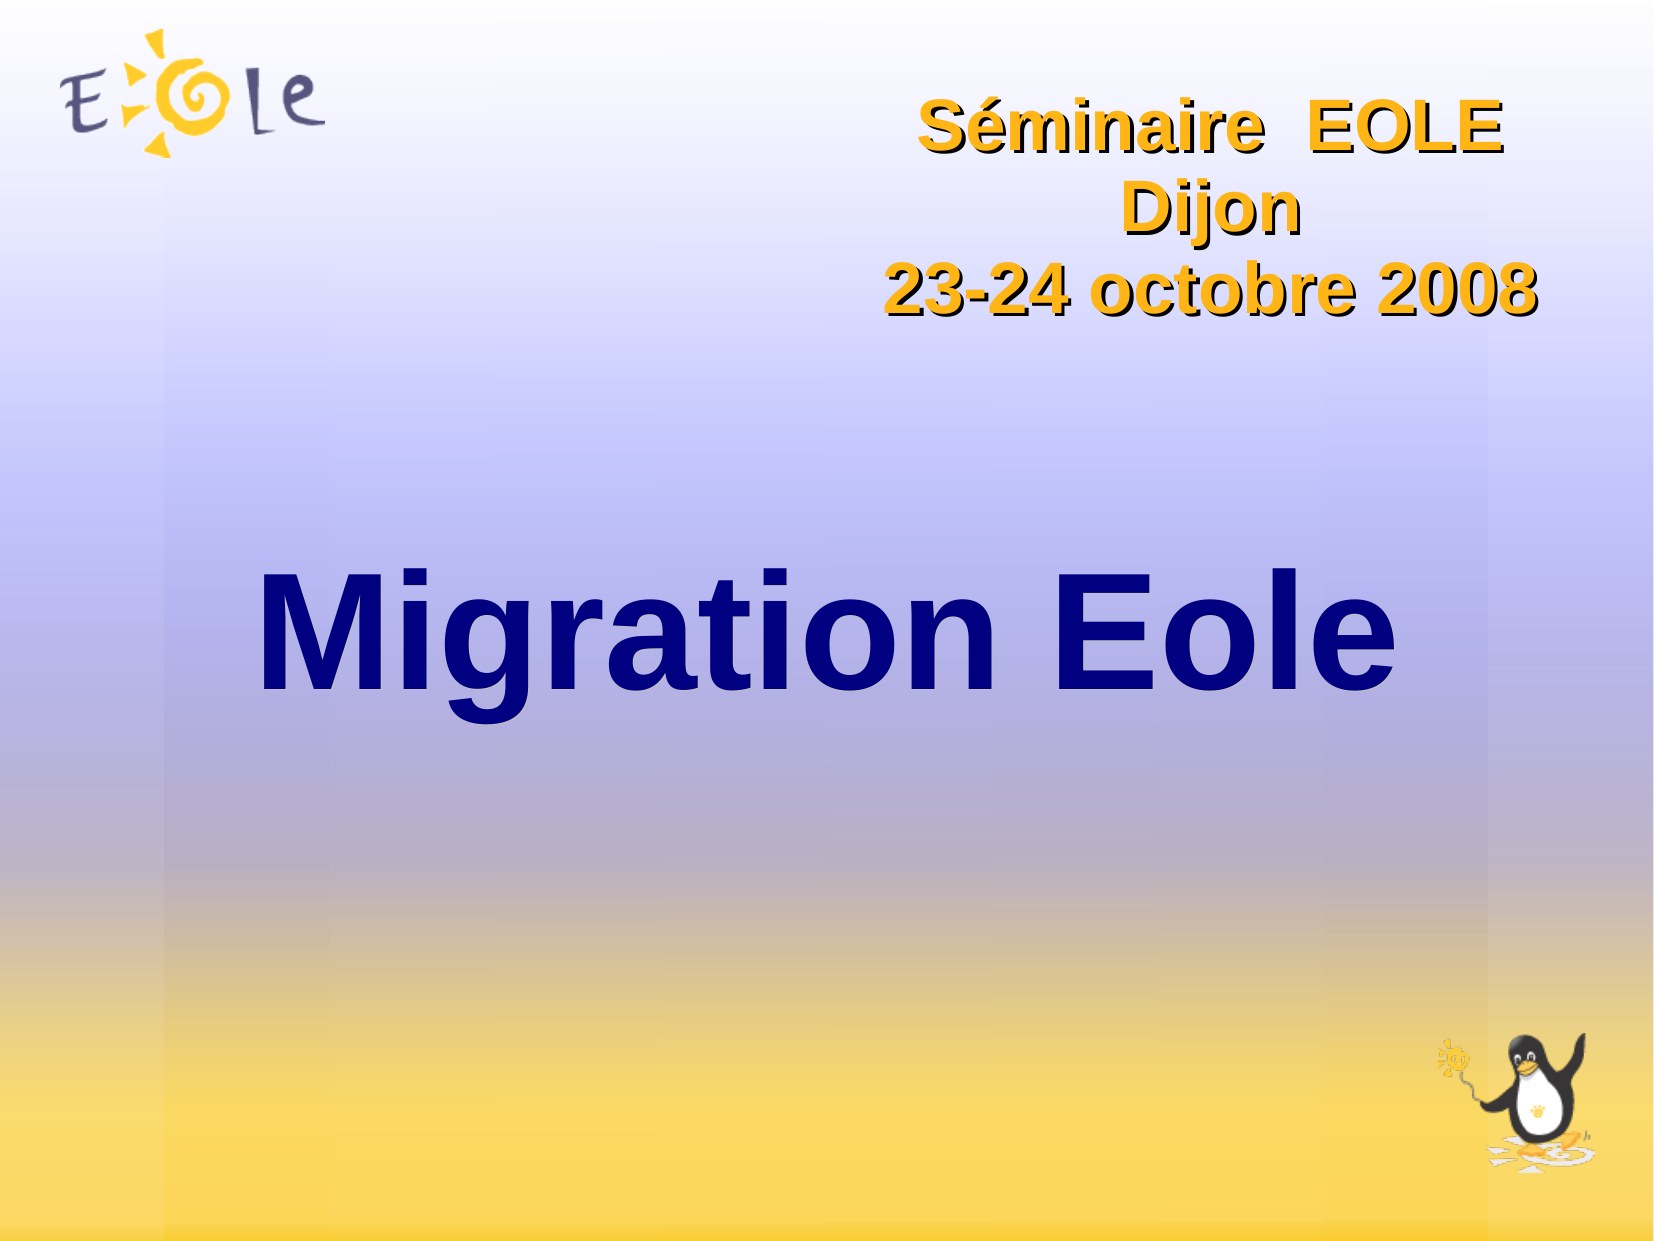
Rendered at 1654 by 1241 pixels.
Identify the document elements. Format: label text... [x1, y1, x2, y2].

picture [0, 0, 1654, 1241]
title Séminaire EOLE Dijon 23-24 octobre 2008 [767, 0, 1654, 414]
text_box Migration Eole [238, 531, 1417, 738]
